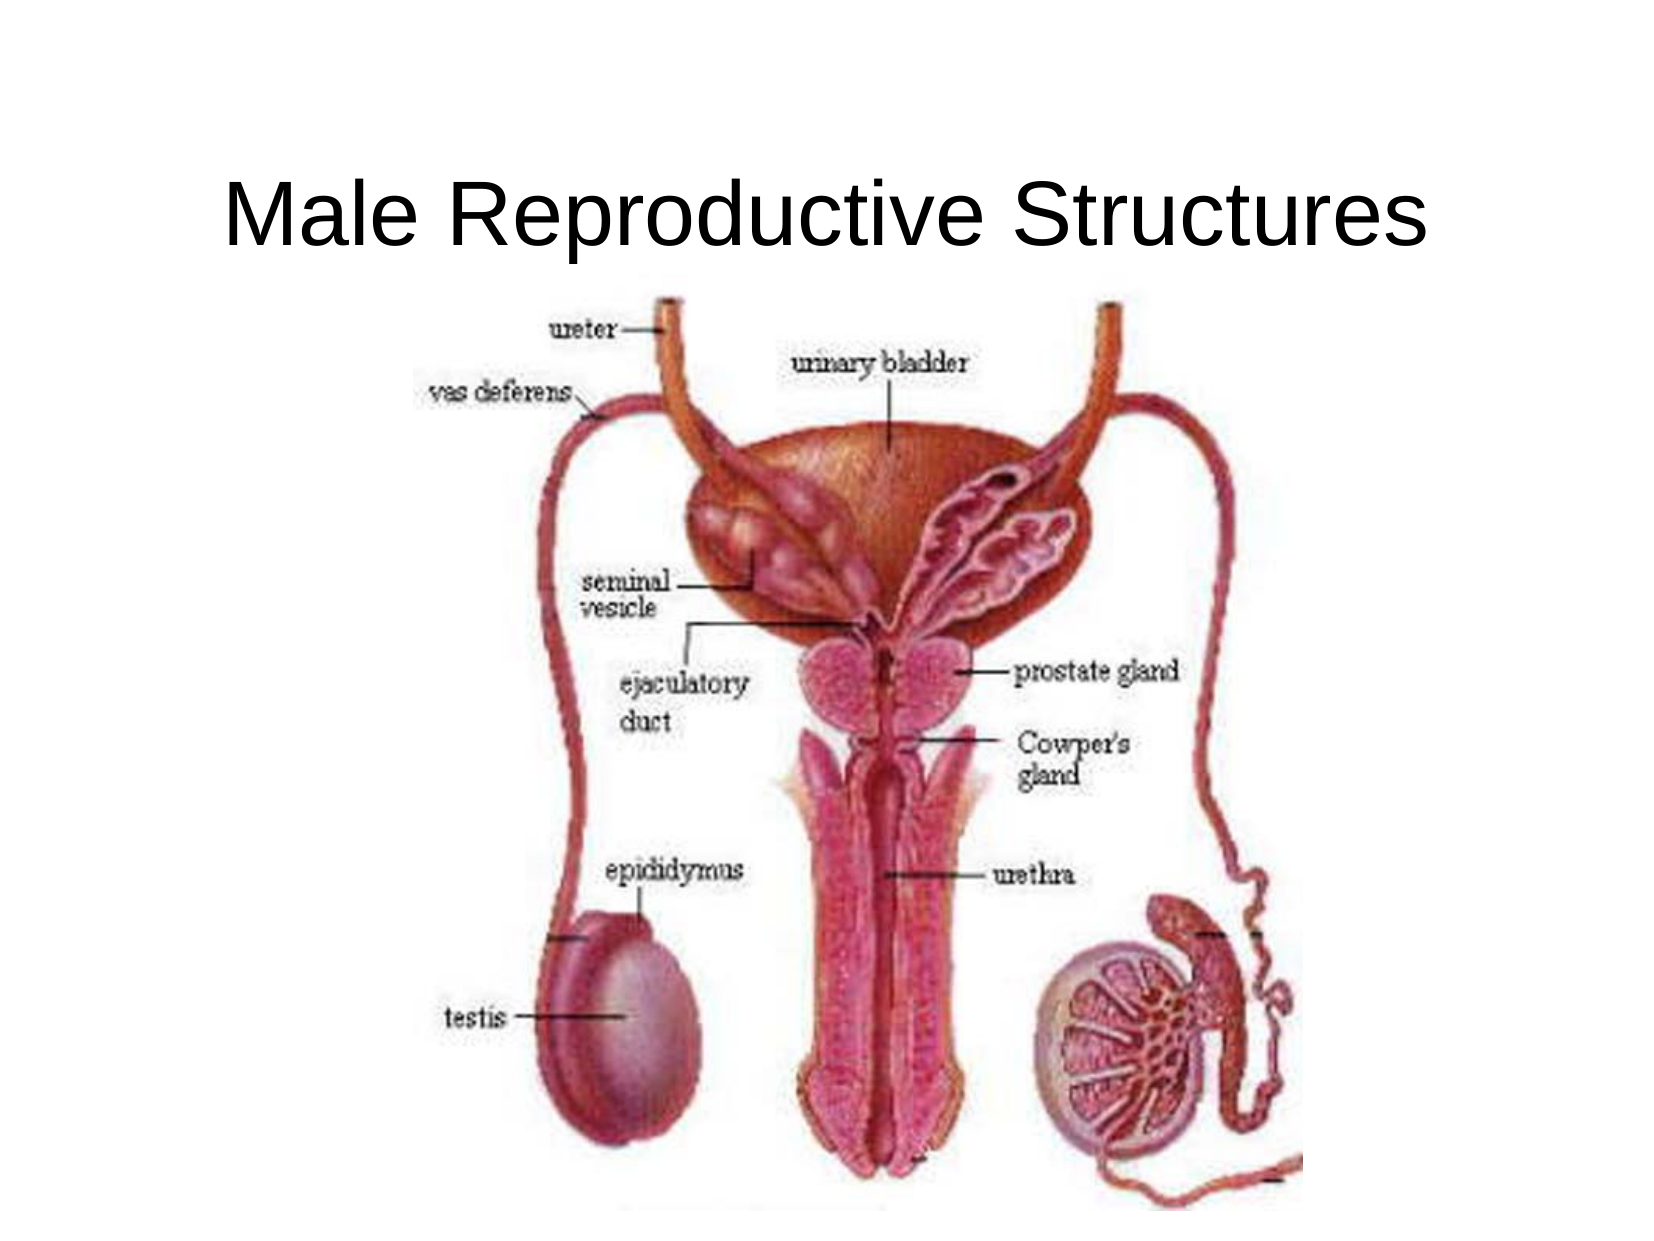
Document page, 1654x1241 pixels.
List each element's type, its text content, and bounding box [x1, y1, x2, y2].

picture [413, 273, 1303, 1211]
title Male Reproductive Structures [124, 117, 1530, 310]
